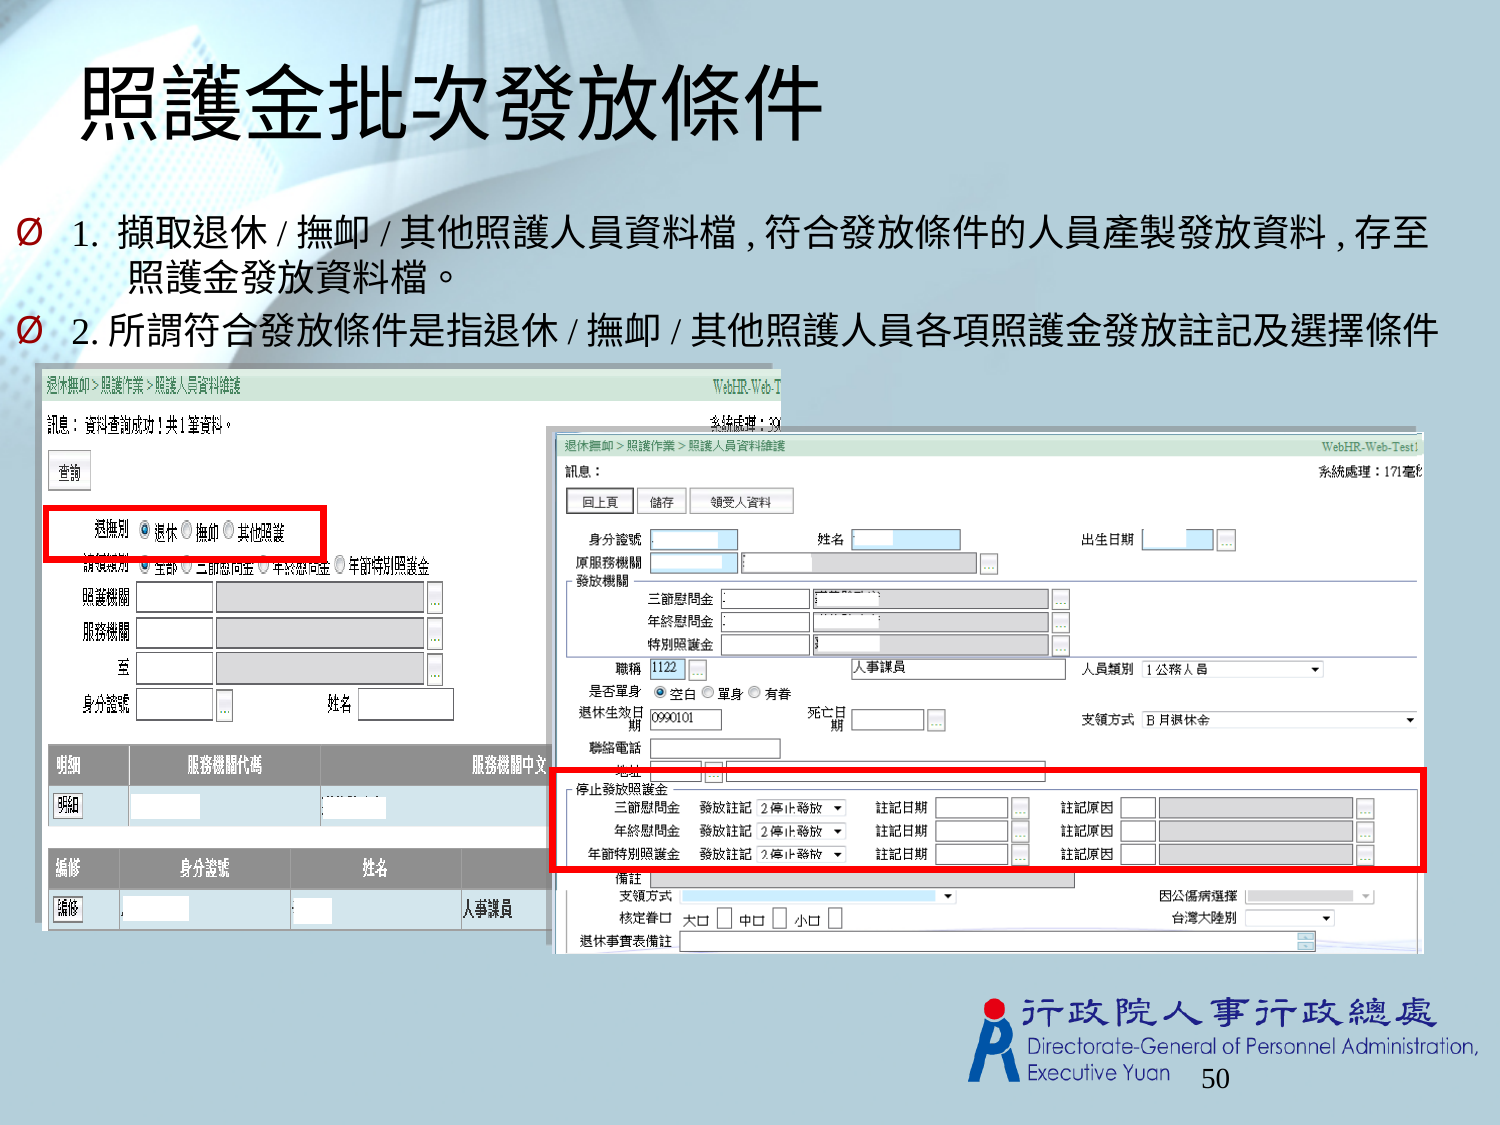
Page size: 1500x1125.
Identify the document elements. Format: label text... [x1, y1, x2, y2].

picture [556, 773, 1420, 866]
picture [552, 873, 1424, 954]
picture [552, 432, 1424, 767]
text_box [1185, 1058, 1499, 1125]
list 1. 擷取退休/撫卹/其他照護人員資料檔,符合發放條件的人員產製發放資料,存至照護金發放資料檔。 2.所謂符合發放條件是指退休/撫卹/其他照護人員各項照護金發放註記及選擇條件 [0, 201, 1483, 397]
picture [42, 397, 781, 932]
text_box 照護金批次發放條件 [62, 54, 1500, 167]
